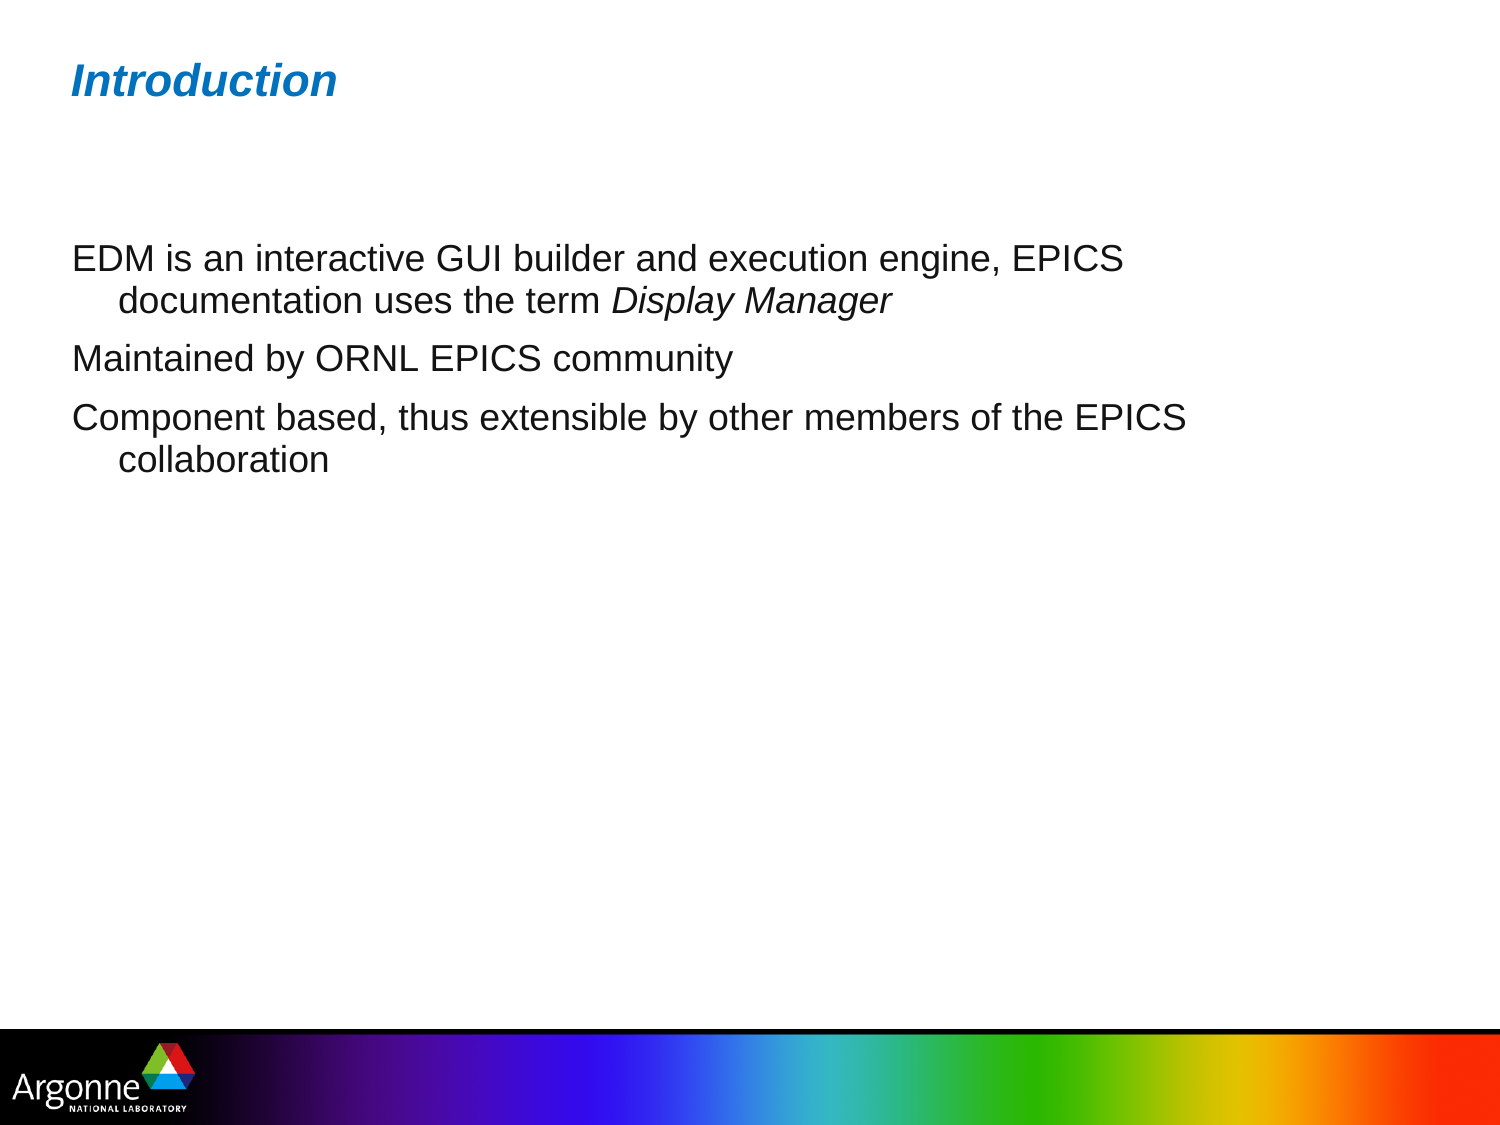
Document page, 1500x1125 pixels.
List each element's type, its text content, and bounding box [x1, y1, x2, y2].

picture [0, 1029, 1500, 1125]
list EDM is an interactive GUI builder and execution engine, EPICS documentation uses the term Display Manager Maintained by ORNL EPICS community Component based, thus extensible by other members of the EPICS collaboration [56, 229, 1359, 740]
title Introduction [55, 40, 1361, 125]
